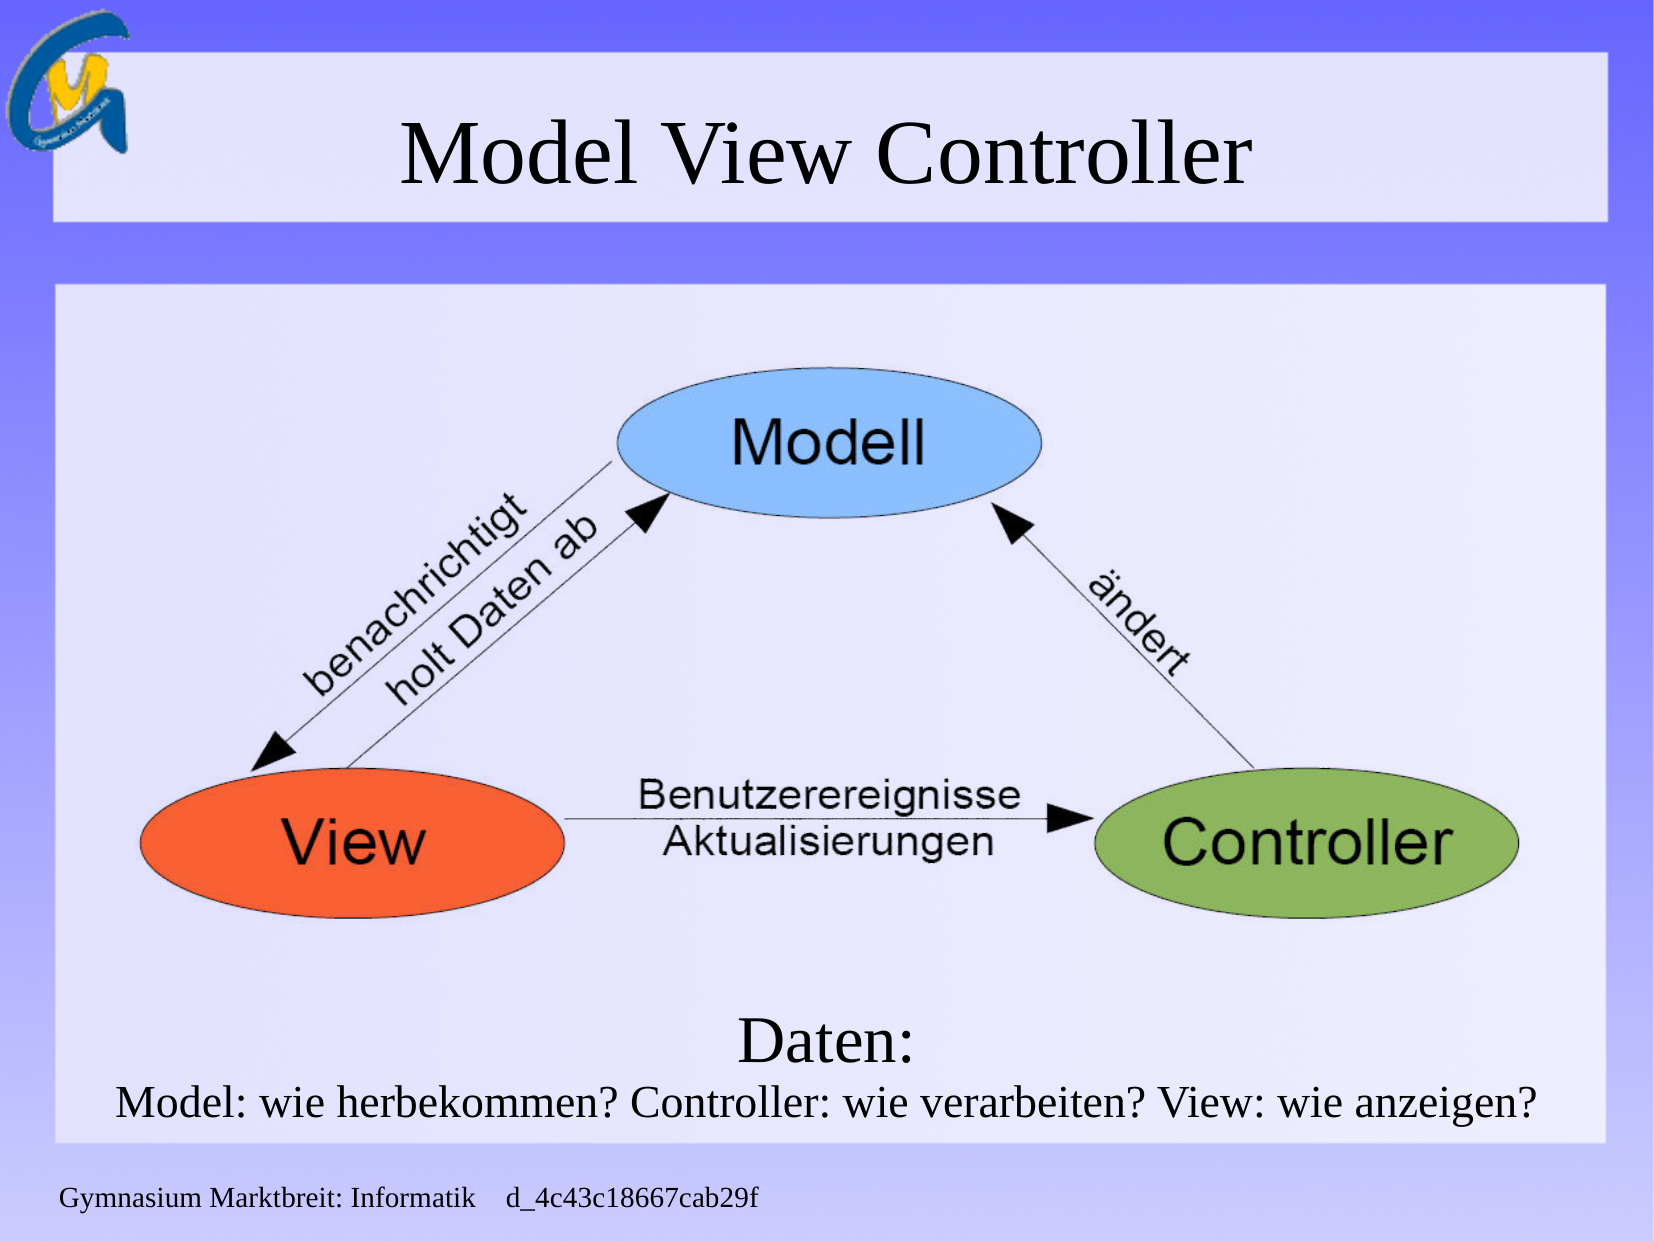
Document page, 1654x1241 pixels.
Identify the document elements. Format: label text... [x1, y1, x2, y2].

list Daten: Model: wie herbekommen? Controller: wie verarbeiten? View: wie anzeigen? [82, 1003, 1571, 1129]
title Model View Controller [82, 49, 1571, 257]
picture [0, 0, 1654, 1241]
